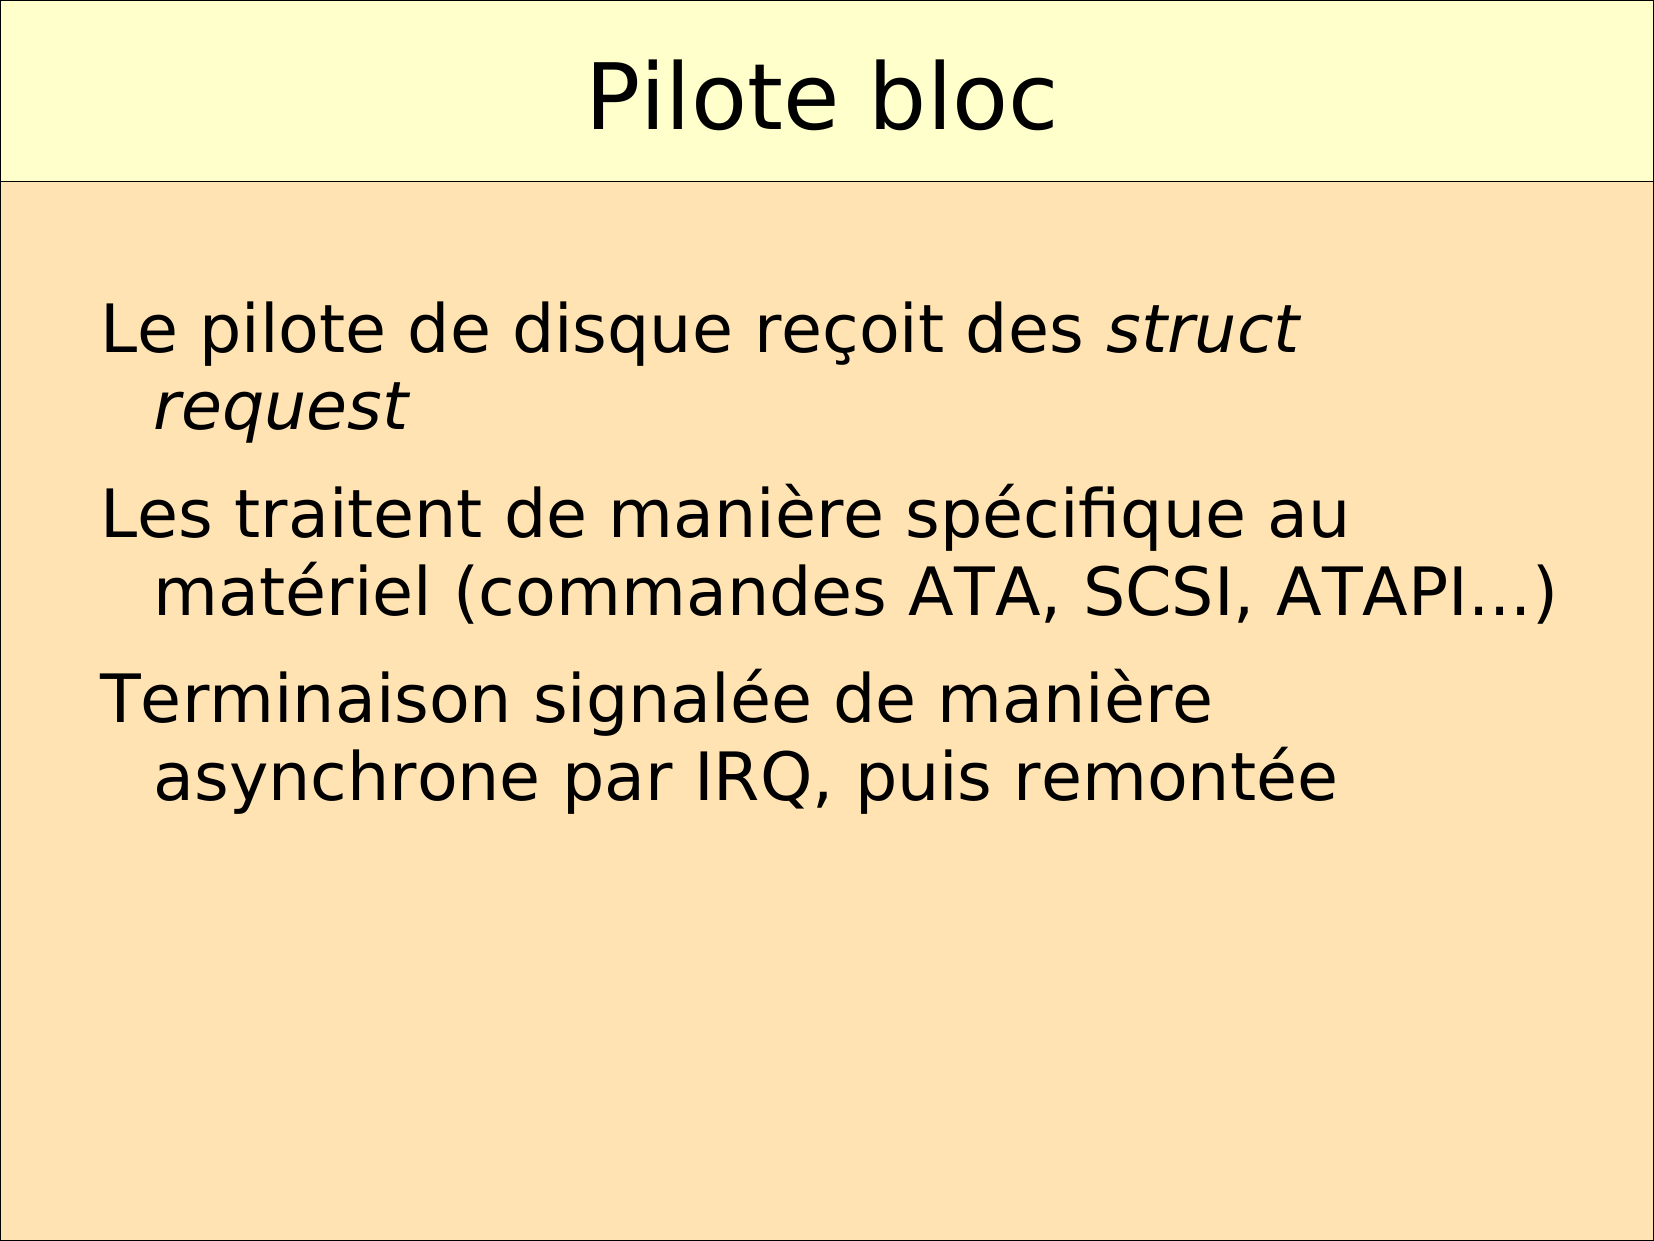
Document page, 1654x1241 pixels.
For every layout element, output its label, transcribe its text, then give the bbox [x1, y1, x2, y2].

list Le pilote de disque reçoit des struct request Les traitent de manière spécifique au matériel (commandes ATA, SCSI, ATAPI...) Terminaison signalée de manière asynchrone par IRQ, puis remontée [82, 290, 1571, 1109]
title Pilote bloc [114, 38, 1531, 158]
